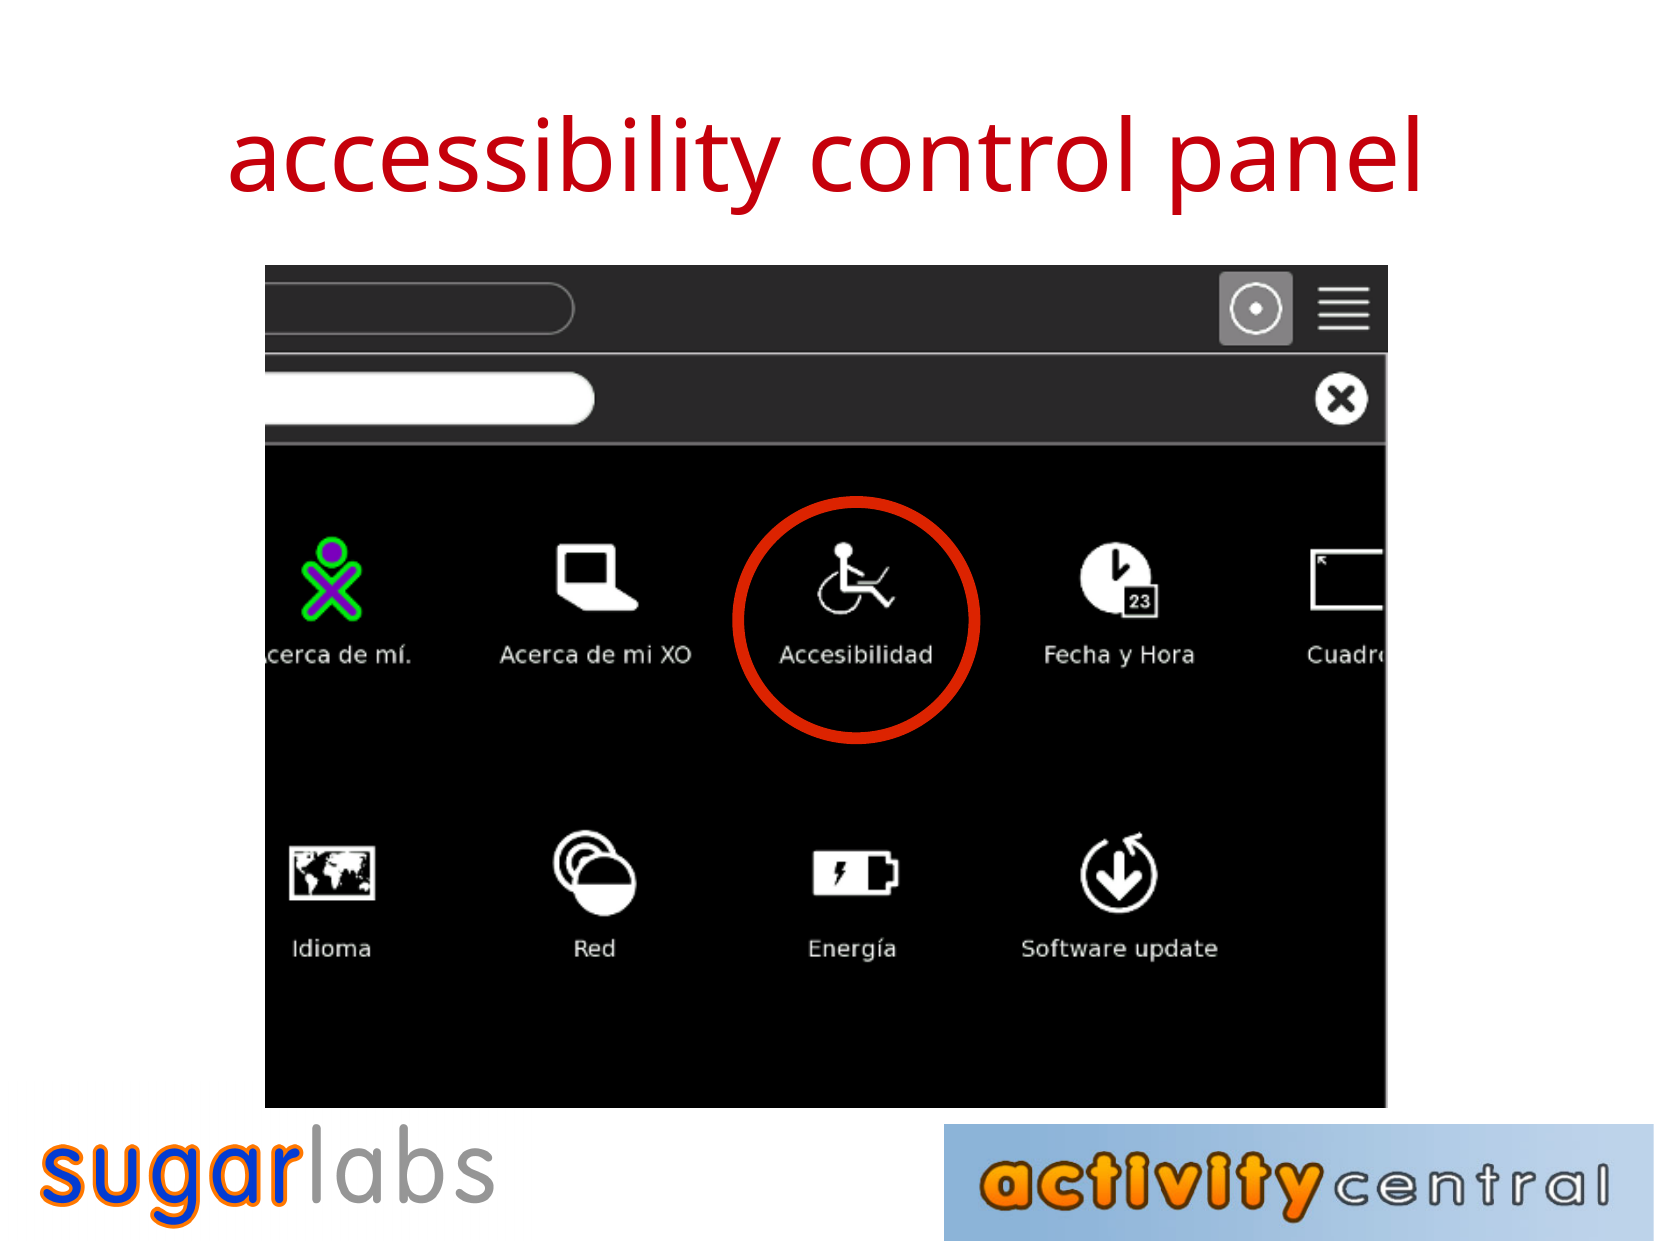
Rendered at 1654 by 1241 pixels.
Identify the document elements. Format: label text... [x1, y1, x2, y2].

picture [944, 1124, 1654, 1241]
picture [0, 265, 1388, 1241]
title accessibility control panel [82, 49, 1571, 257]
